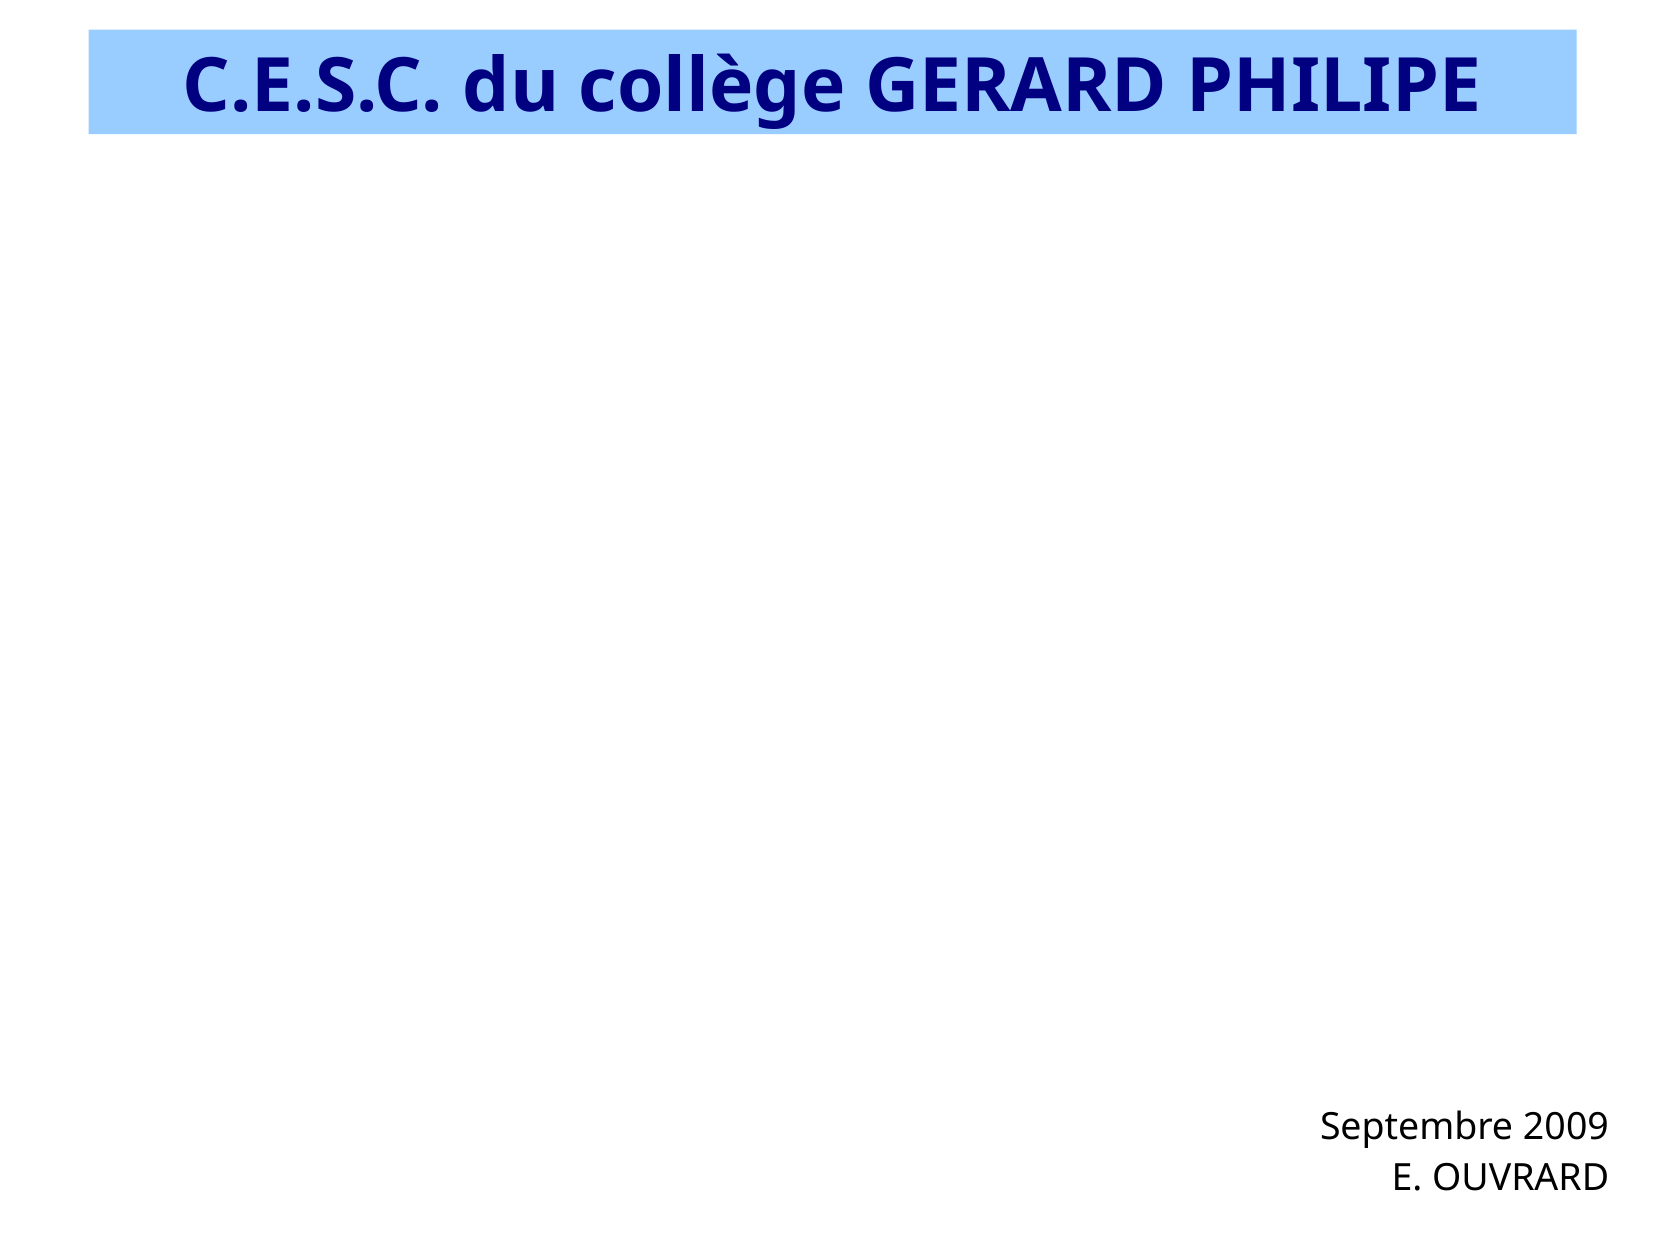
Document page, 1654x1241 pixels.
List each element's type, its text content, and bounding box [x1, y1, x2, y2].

title C.E.S.C. du collège GERARD PHILIPE [88, 29, 1577, 135]
text_box Septembre 2009 E. OUVRARD [1062, 1092, 1625, 1213]
